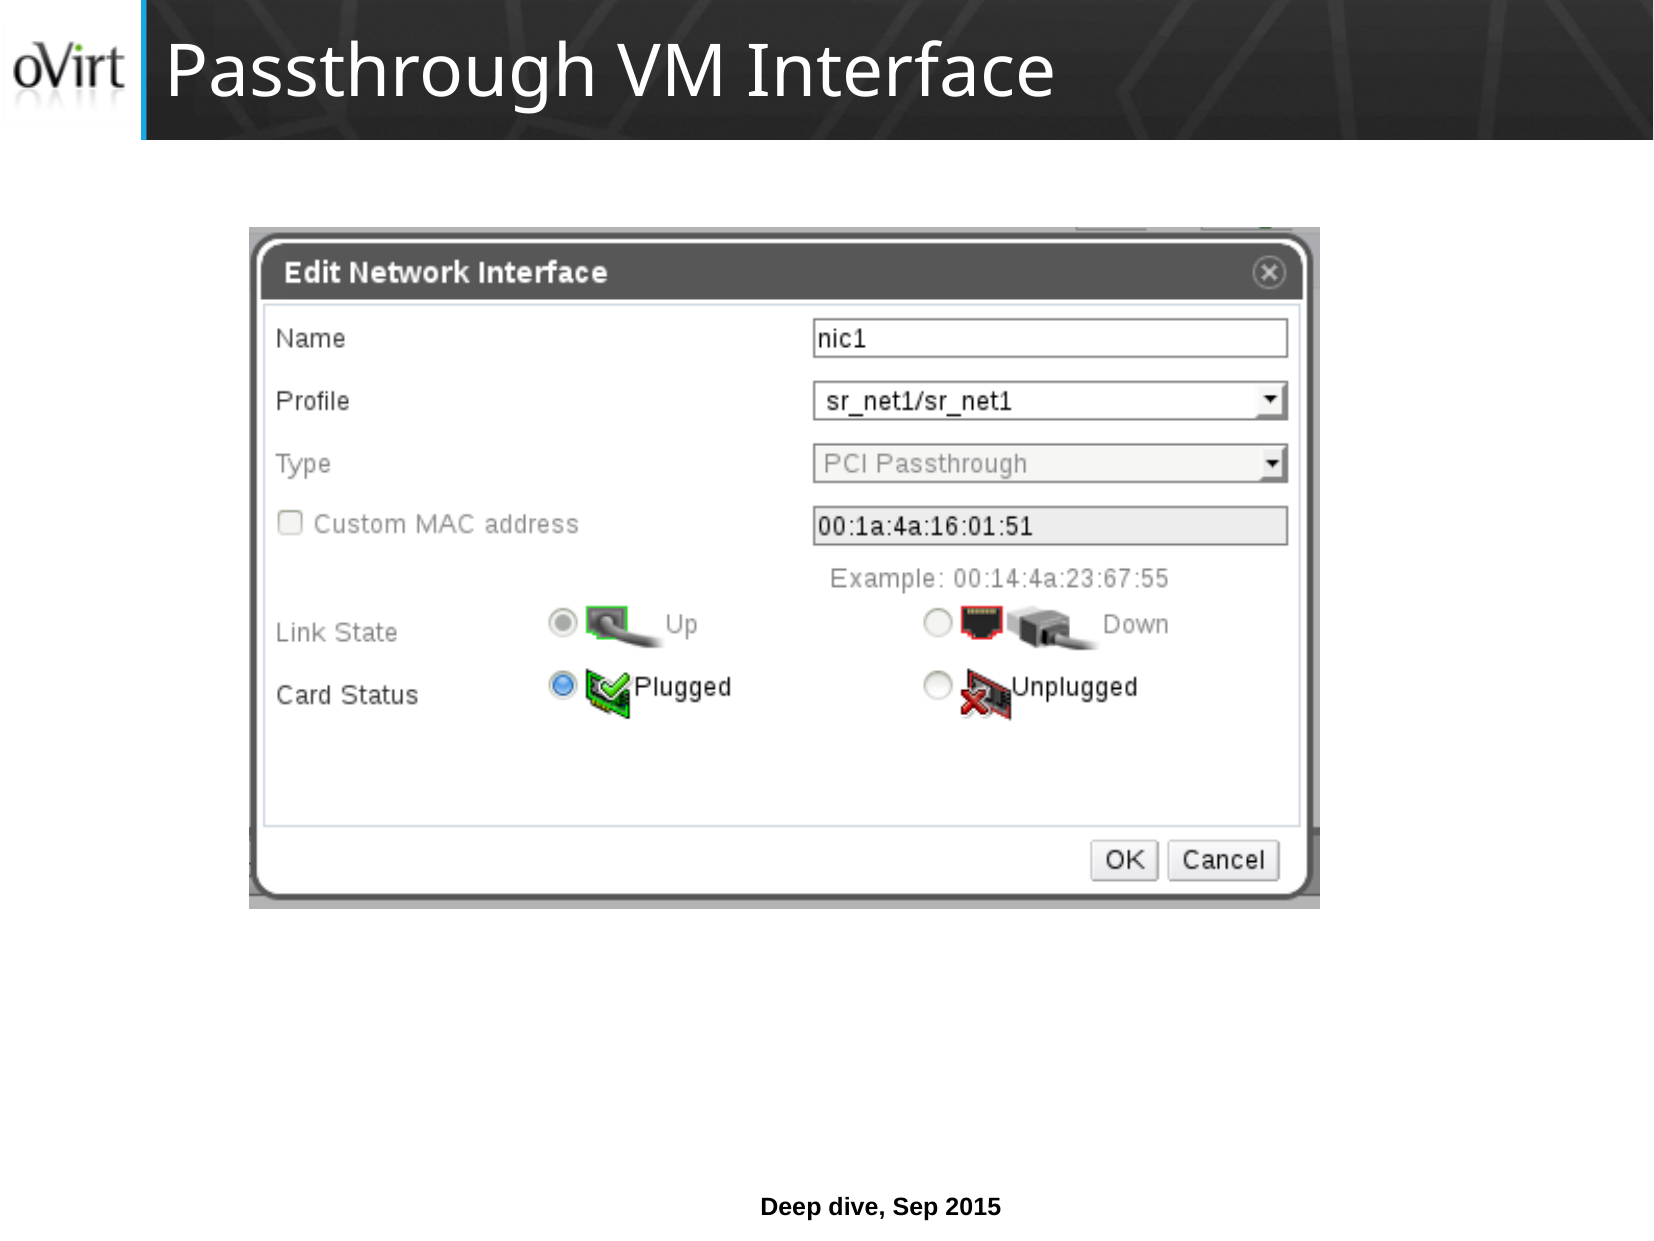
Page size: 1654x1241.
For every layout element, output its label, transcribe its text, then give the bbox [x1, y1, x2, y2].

title Passthrough VM Interface [164, 18, 1653, 119]
picture [249, 227, 1320, 909]
picture [0, 0, 1654, 140]
